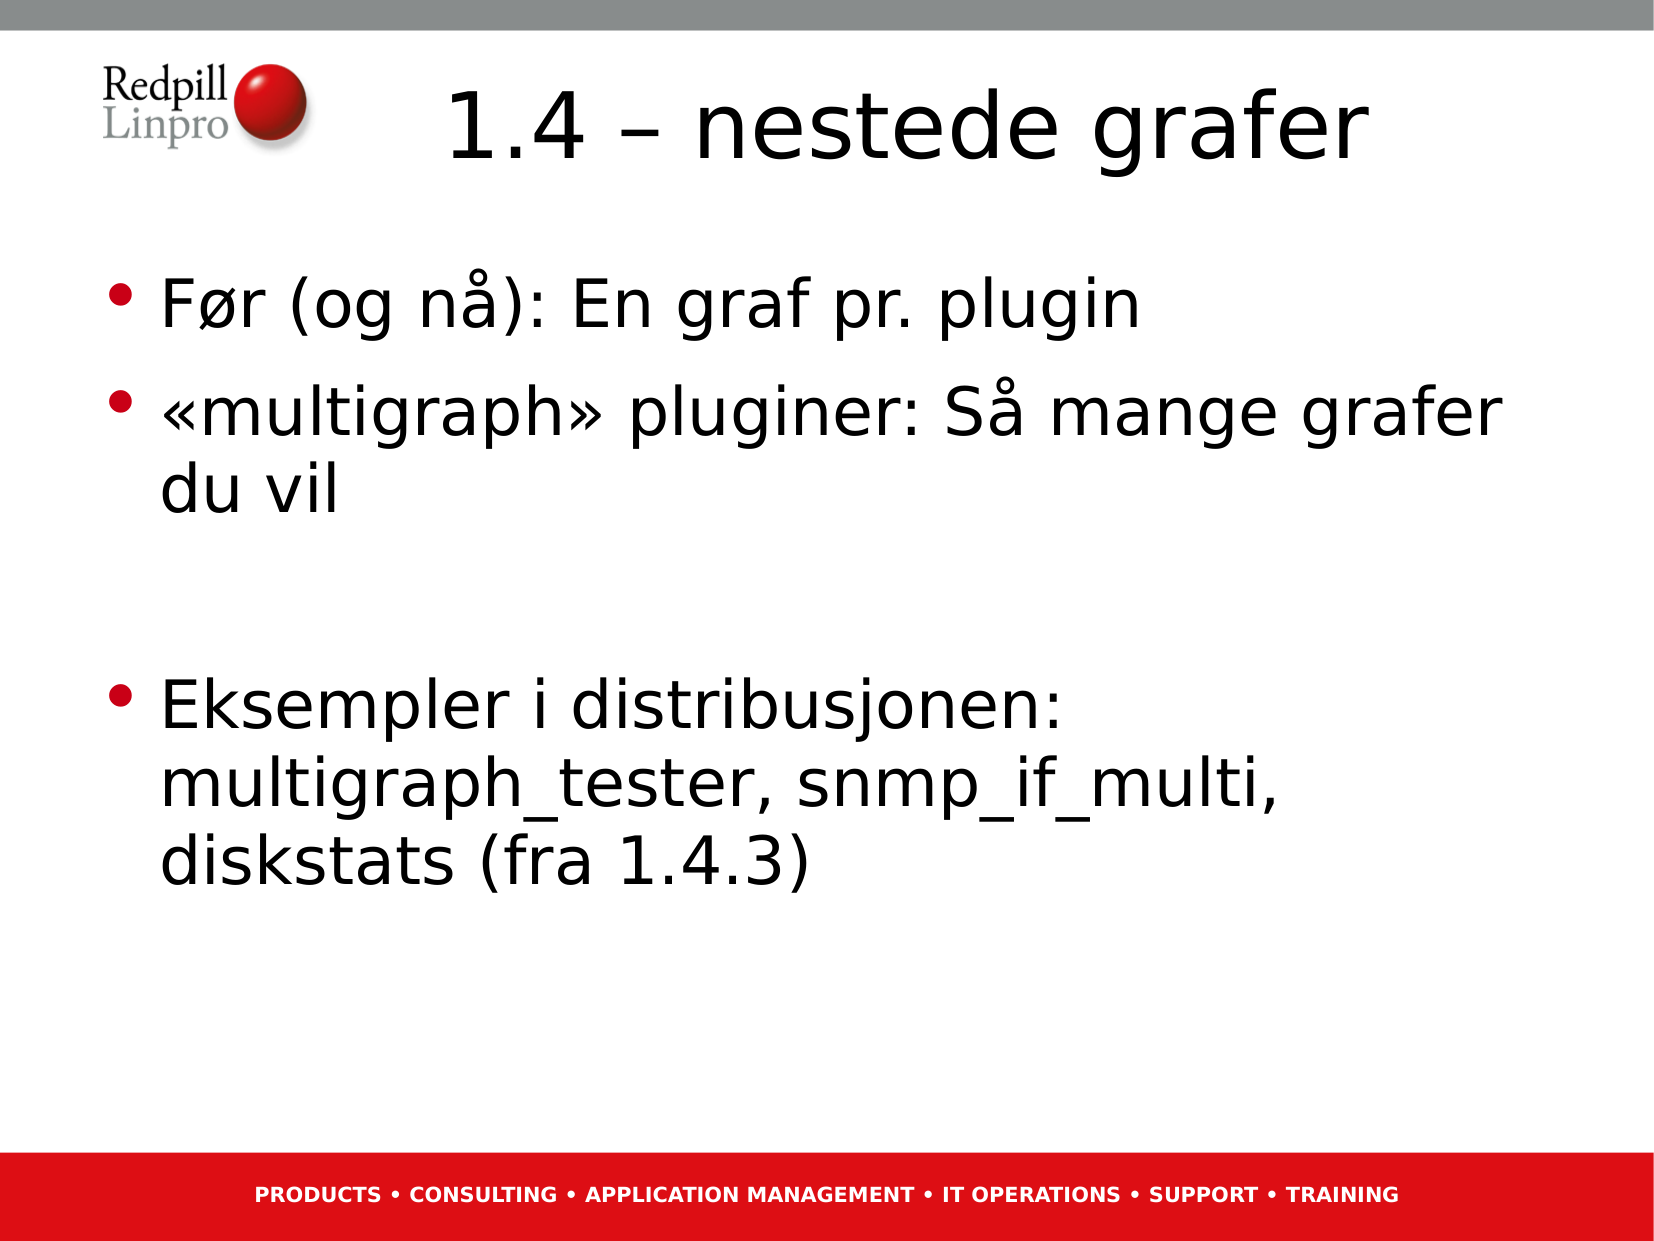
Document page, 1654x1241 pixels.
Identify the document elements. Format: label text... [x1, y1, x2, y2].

picture [0, 0, 1654, 1241]
title 1.4 – nestede grafer [442, 73, 1571, 181]
list Før (og nå): En graf pr. plugin «multigraph» pluginer: Så mange grafer du vil Eksempler i distribusjonen: multigraph_tester, snmp_if_multi, diskstats (fra 1.4.3) [88, 265, 1565, 1063]
